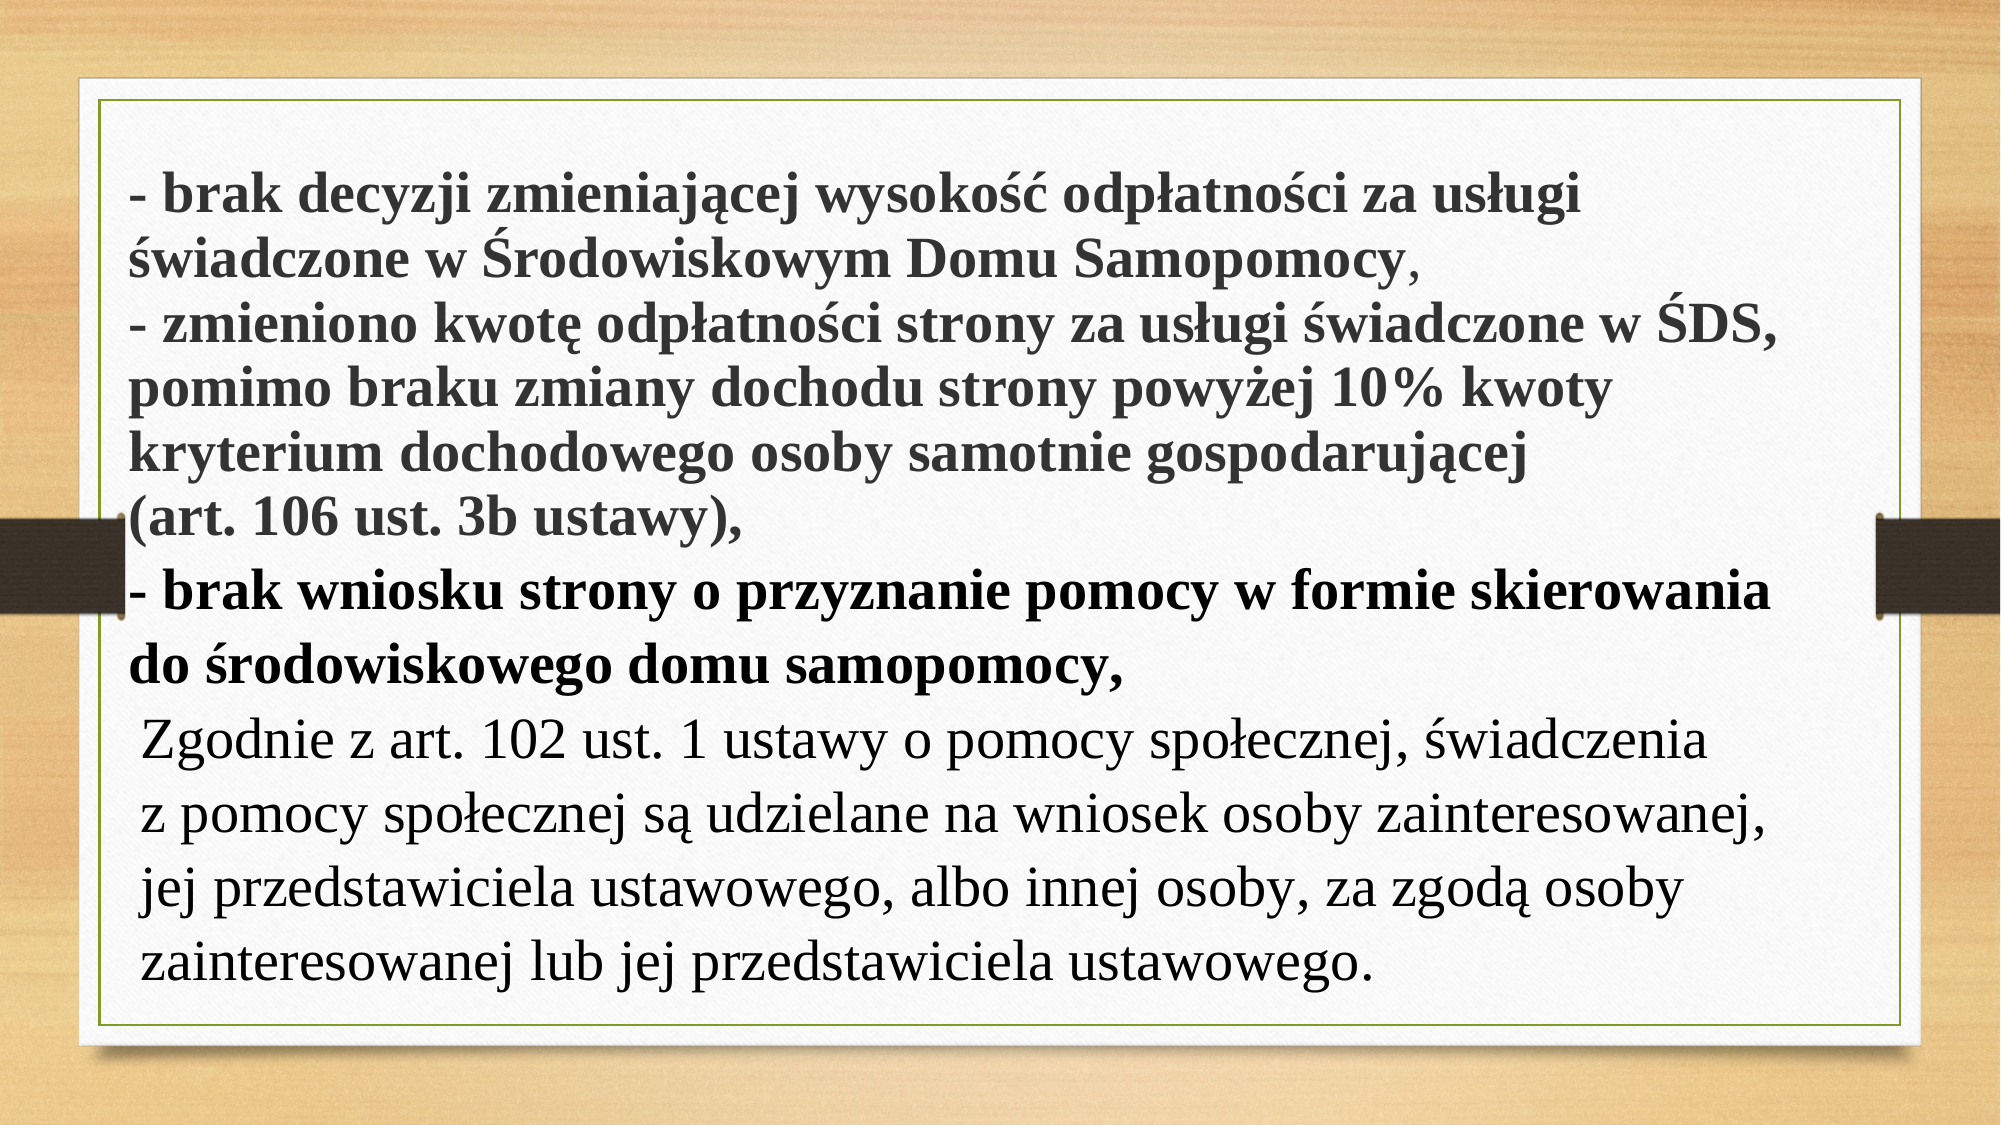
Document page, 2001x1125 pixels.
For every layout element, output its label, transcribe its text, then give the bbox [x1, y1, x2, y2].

text_box - brak decyzji zmieniającej wysokość odpłatności za usługi świadczone w Środowiskowym Domu Samopomocy, - zmieniono kwotę odpłatności strony za usługi świadczone w ŚDS, pomimo braku zmiany dochodu strony powyżej 10% kwoty kryterium dochodowego osoby samotnie gospodarującej (art. 106 ust. 3b ustawy), - brak wniosku strony o przyznanie pomocy w formie skierowania do środowiskowego domu samopomocy, Zgodnie z art. 102 ust. 1 ustawy o pomocy społecznej, świadczenia z pomocy społecznej są udzielane na wniosek osoby zainteresowanej, jej przedstawiciela ustawowego, albo innej osoby, za zgodą osoby zainteresowanej lub jej przedstawiciela ustawowego. . [114, 153, 1910, 1047]
